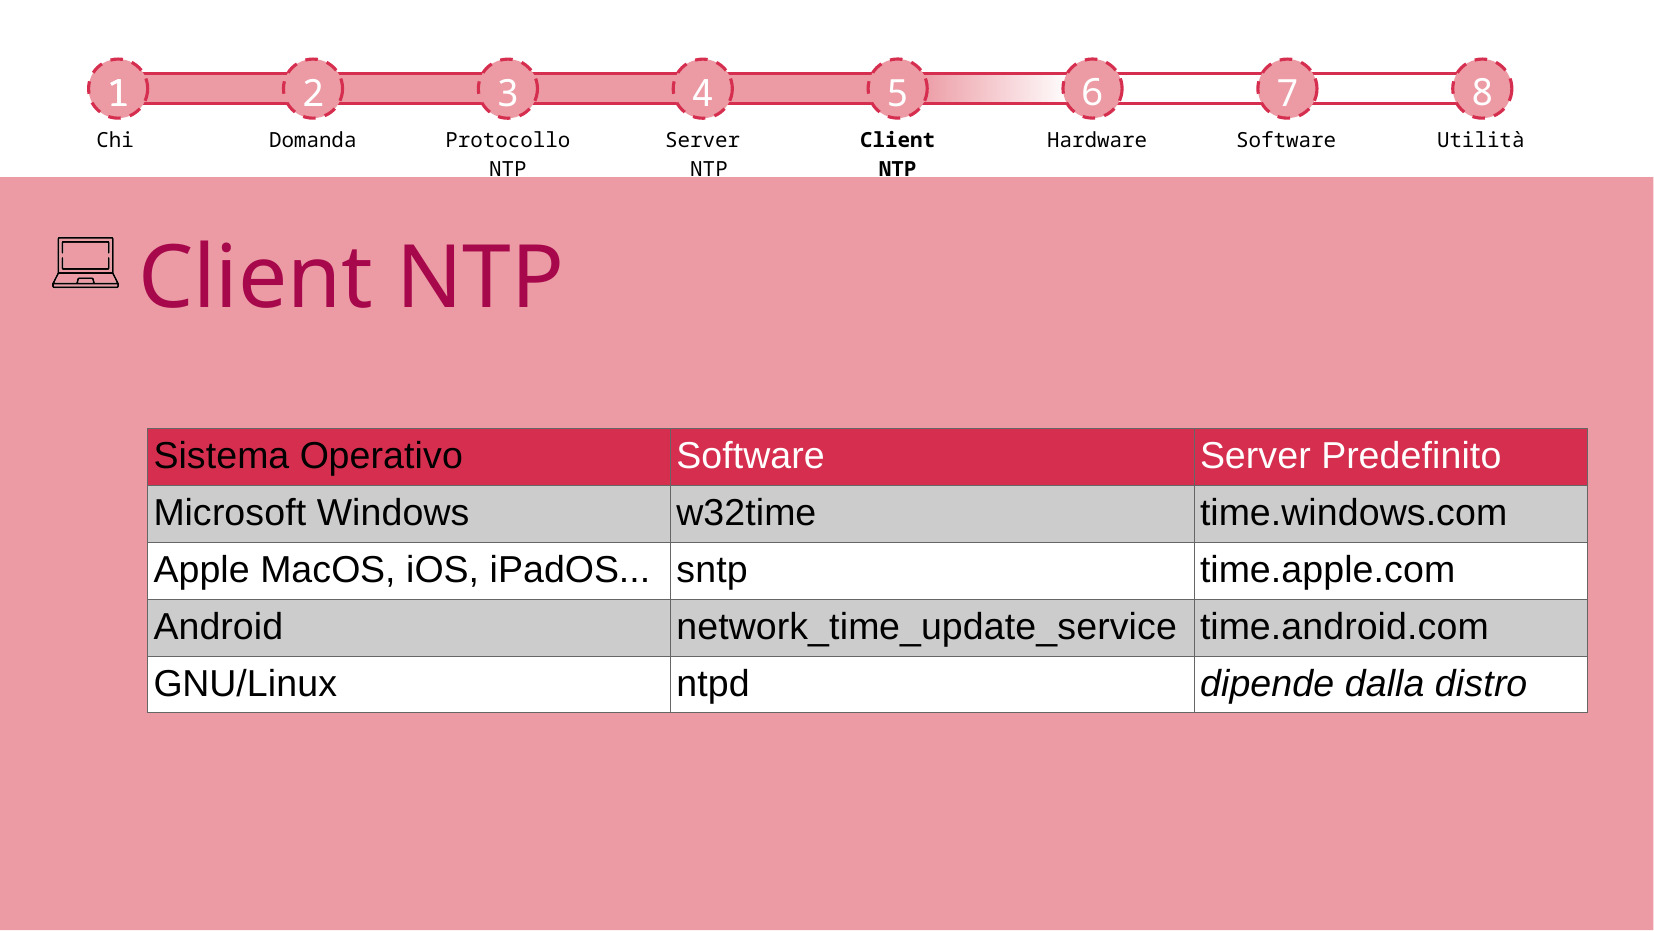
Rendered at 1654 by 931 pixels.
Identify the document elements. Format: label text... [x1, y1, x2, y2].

text_box 8 [1452, 58, 1512, 118]
text_box Protocollo NTP [419, 118, 597, 183]
table_cell Apple MacOS, iOS, iPadOS... [148, 543, 670, 599]
text_box Hardware [1021, 118, 1173, 158]
text_box 2 [283, 59, 343, 118]
text_box Client NTP [838, 118, 957, 183]
picture [52, 229, 119, 296]
table_cell Android [148, 600, 670, 656]
text_box [928, 75, 1062, 102]
table_cell network_time_update_service [671, 600, 1194, 656]
text_box Domanda [239, 118, 387, 158]
table_cell GNU/Linux [148, 657, 670, 712]
text_box Software [1210, 118, 1362, 158]
text_box [148, 75, 283, 102]
text_box [538, 75, 673, 102]
table_cell ntpd [671, 657, 1194, 712]
text_box [733, 75, 868, 102]
text_box Client NTP [123, 206, 650, 323]
table_cell time.apple.com [1195, 543, 1587, 599]
table_cell w32time [671, 486, 1194, 542]
text_box 6 [1062, 58, 1123, 118]
table_cell Microsoft Windows [148, 486, 670, 542]
table_cell time.windows.com [1195, 486, 1587, 542]
text_box Utilità [1405, 118, 1557, 158]
table_cell dipende dalla distro [1195, 657, 1587, 712]
text_box 1 [88, 59, 148, 118]
text_box Server NTP [643, 118, 762, 183]
table_cell sntp [671, 543, 1194, 599]
table_header Server Predefinito [1195, 429, 1587, 485]
text_box [343, 75, 478, 102]
table_cell time.android.com [1195, 600, 1587, 656]
text_box [0, 177, 1654, 931]
table_header Software [671, 429, 1194, 485]
text_box 5 [868, 58, 928, 118]
text_box Chi [70, 118, 160, 158]
text_box 3 [478, 59, 538, 118]
text_box 7 [1257, 59, 1317, 118]
text_box 4 [673, 59, 733, 118]
table_header Sistema Operativo [148, 429, 670, 485]
